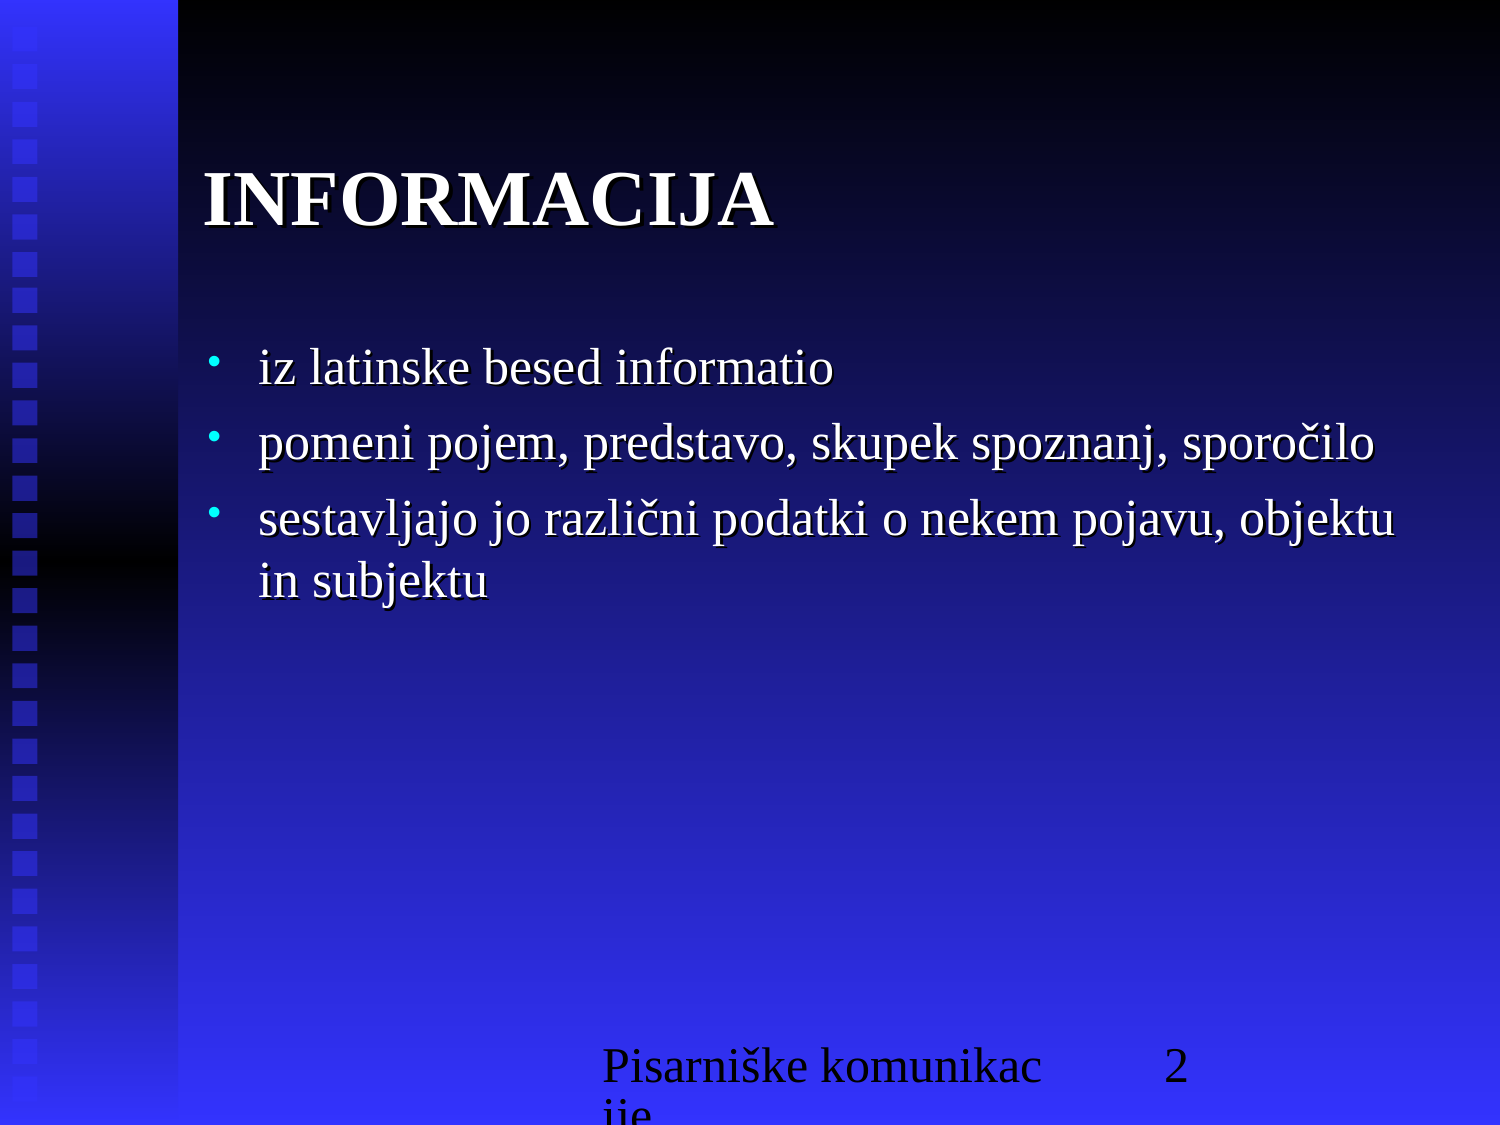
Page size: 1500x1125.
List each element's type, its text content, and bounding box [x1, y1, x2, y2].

list iz latinske besed informatio pomeni pojem, predstavo, skupek spoznanj, sporočilo sestavljajo jo različni podatki o nekem pojavu, objektu in subjektu [187, 324, 1463, 1001]
title INFORMACIJA [187, 99, 1463, 288]
